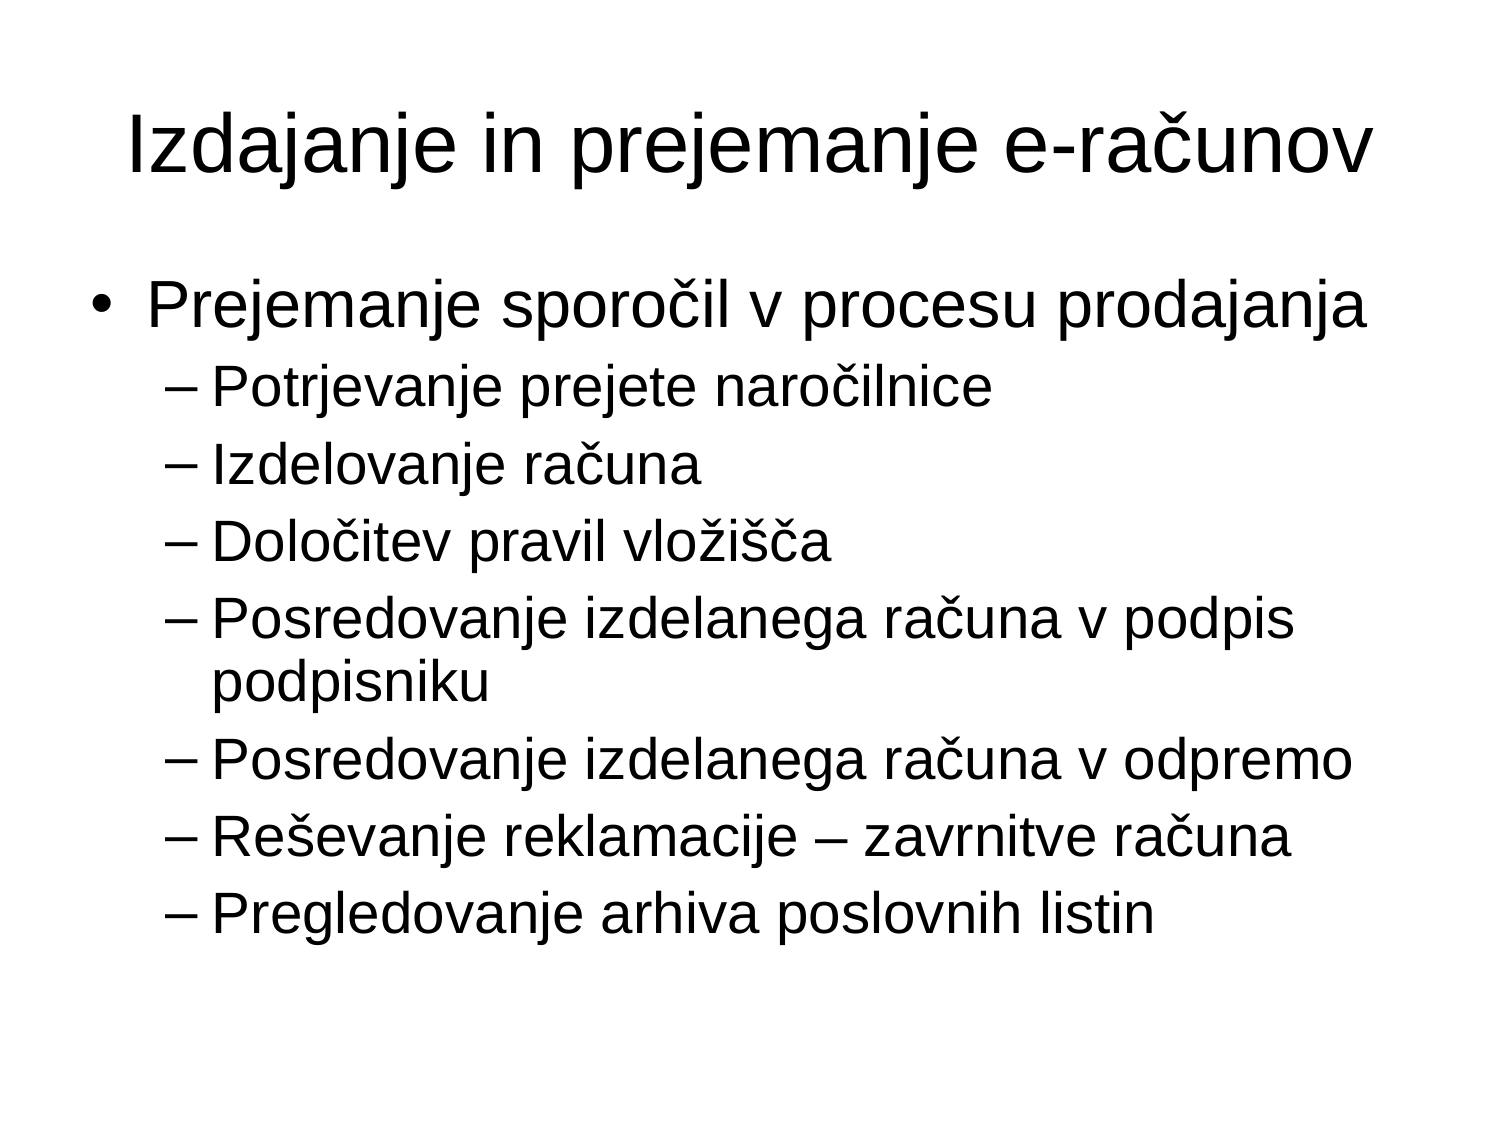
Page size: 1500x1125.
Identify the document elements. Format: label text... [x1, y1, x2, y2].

title Izdajanje in prejemanje e-računov [75, 45, 1426, 233]
list Prejemanje sporočil v procesu prodajanja Potrjevanje prejete naročilnice Izdelovanje računa Določitev pravil vložišča Posredovanje izdelanega računa v podpis podpisniku Posredovanje izdelanega računa v odpremo Reševanje reklamacije – zavrnitve računa Pregledovanje arhiva poslovnih listin [75, 262, 1426, 1006]
